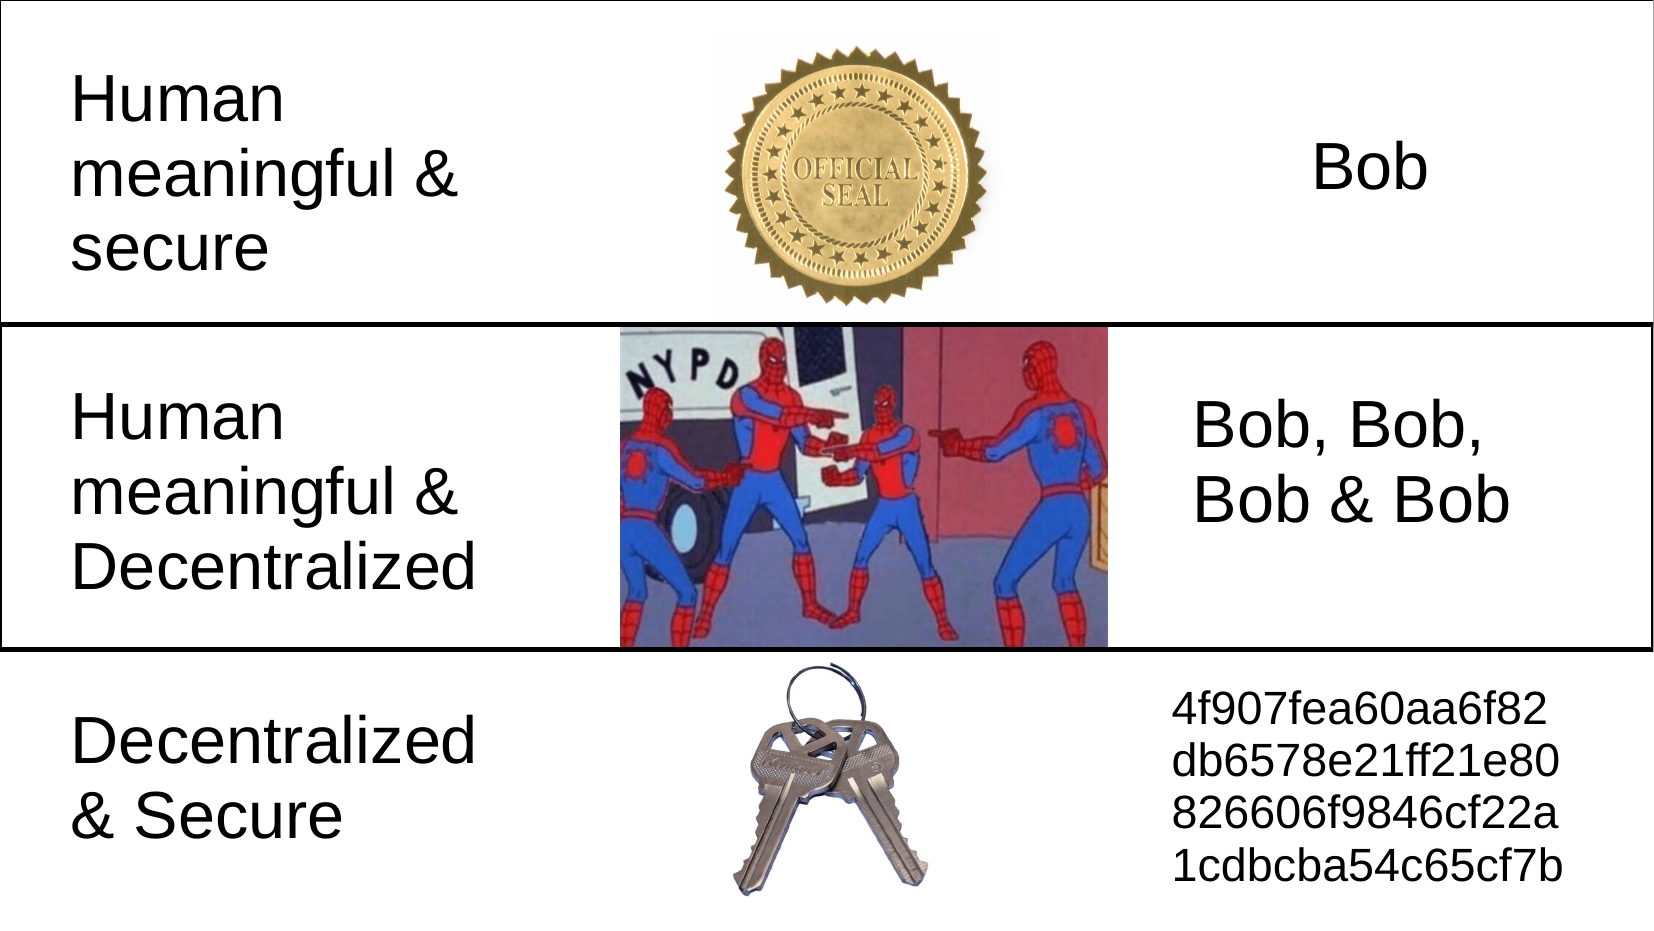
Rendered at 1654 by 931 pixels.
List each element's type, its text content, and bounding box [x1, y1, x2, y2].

picture [708, 29, 1004, 322]
picture [620, 327, 1108, 647]
list Human meaningful & Decentralized [2, 333, 562, 647]
list Bob, Bob, Bob & Bob [1122, 333, 1565, 591]
list Decentralized & Secure [0, 652, 532, 907]
list 4f907fea60aa6f82db6578e21ff21e80826606f9846cf22a1cdbcba54c65cf7b [1122, 658, 1565, 916]
picture [721, 652, 945, 916]
list Bob [1240, 38, 1653, 296]
list Human meaningful & secure [1, 29, 532, 317]
